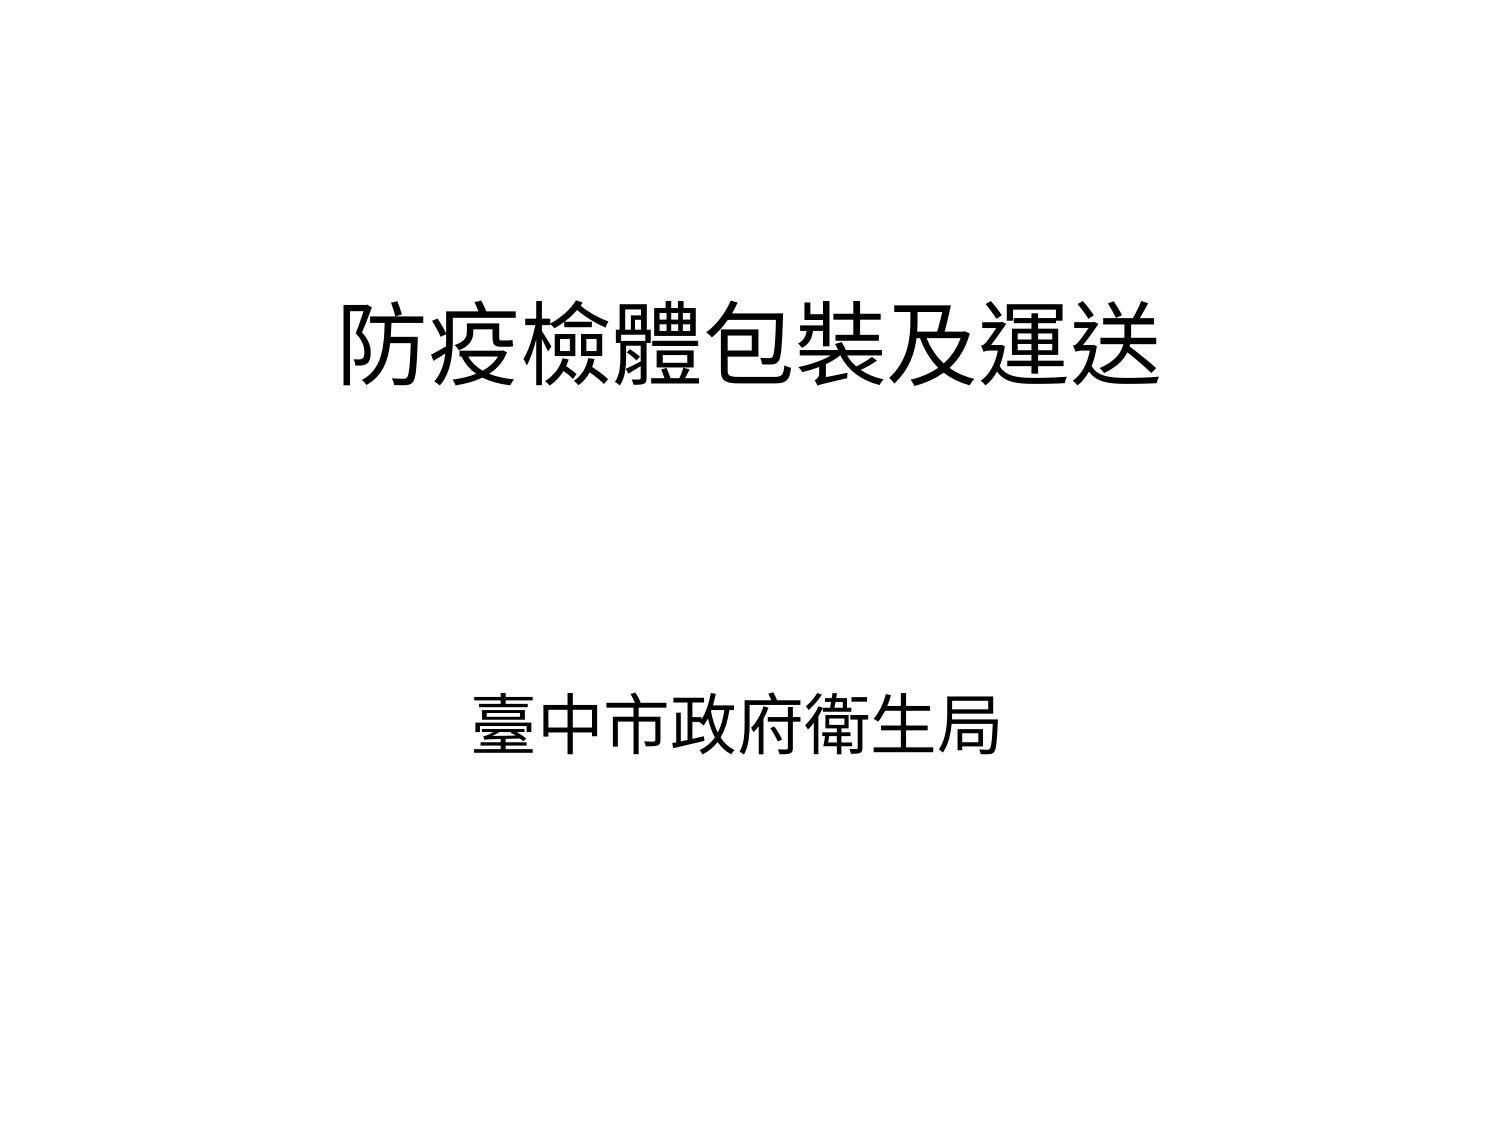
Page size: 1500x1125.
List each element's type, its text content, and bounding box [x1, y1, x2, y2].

subtitle 臺中市政府衛生局 [212, 675, 1263, 823]
title 防疫檢體包裝及運送 [112, 278, 1388, 521]
